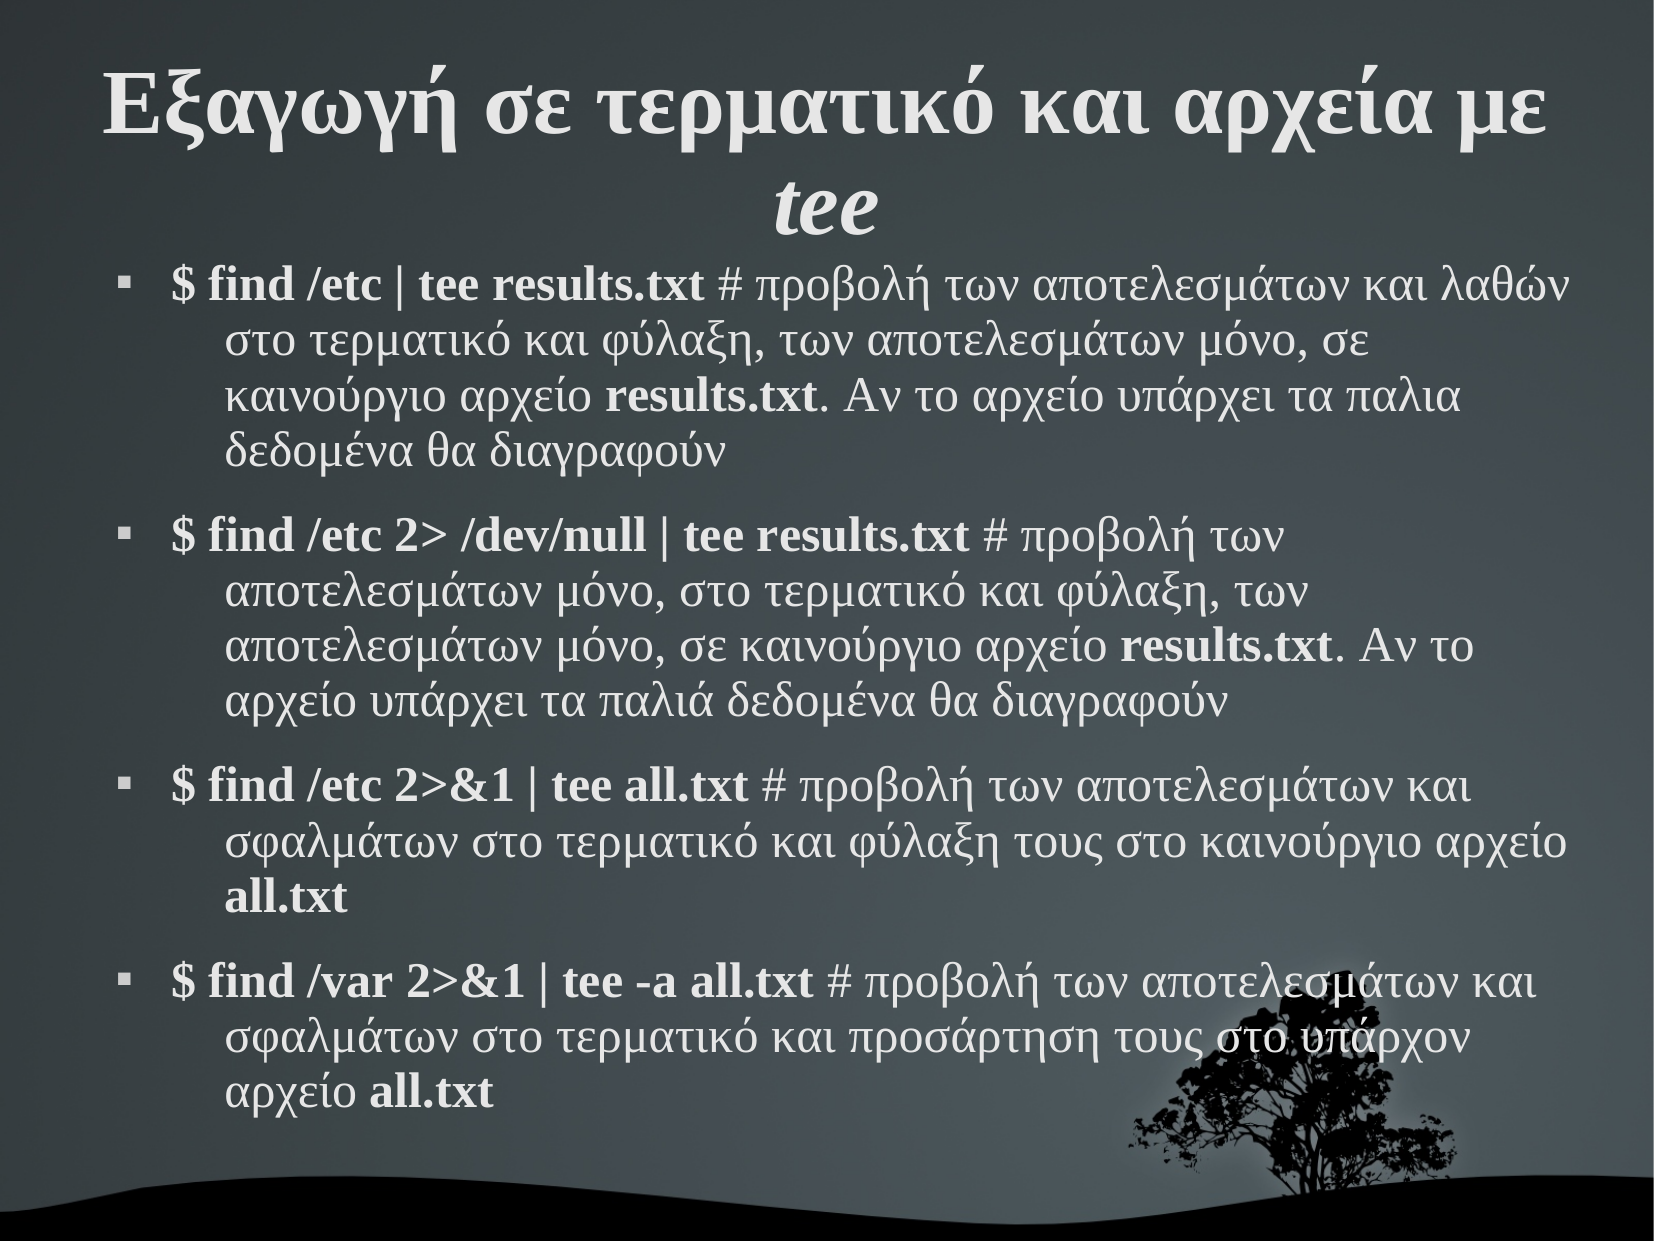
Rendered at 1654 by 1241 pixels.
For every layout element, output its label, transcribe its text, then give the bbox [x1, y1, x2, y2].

list $ find /etc | tee results.txt # προβολή των αποτελεσμάτων και λαθών στο τερματικό και φύλαξη, των αποτελεσμάτων μόνο, σε καινούργιο αρχείο results.txt. Αν το αρχείο υπάρχει τα παλια δεδομένα θα διαγραφούν $ find /etc 2> /dev/null | tee results.txt # προβολή των αποτελεσμάτων μόνο, στο τερματικό και φύλαξη, των αποτελεσμάτων μόνο, σε καινούργιο αρχείο results.txt. Αν το αρχείο υπάρχει τα παλιά δεδομένα θα διαγραφούν $ find /etc 2>&1 | tee all.txt # προβολή των αποτελεσμάτων και σφαλμάτων στο τερματικό και φύλαξη τους στο καινούργιο αρχείο all.txt $ find /var 2>&1 | tee -a all.txt # προβολή των αποτελεσμάτων και σφαλμάτων στο τερματικό και προσάρτηση τους στο υπάρχον αρχείο all.txt [82, 255, 1571, 1230]
picture [0, 0, 1654, 1241]
title Εξαγωγή σε τερματικό και αρχεία με tee [82, 33, 1571, 255]
